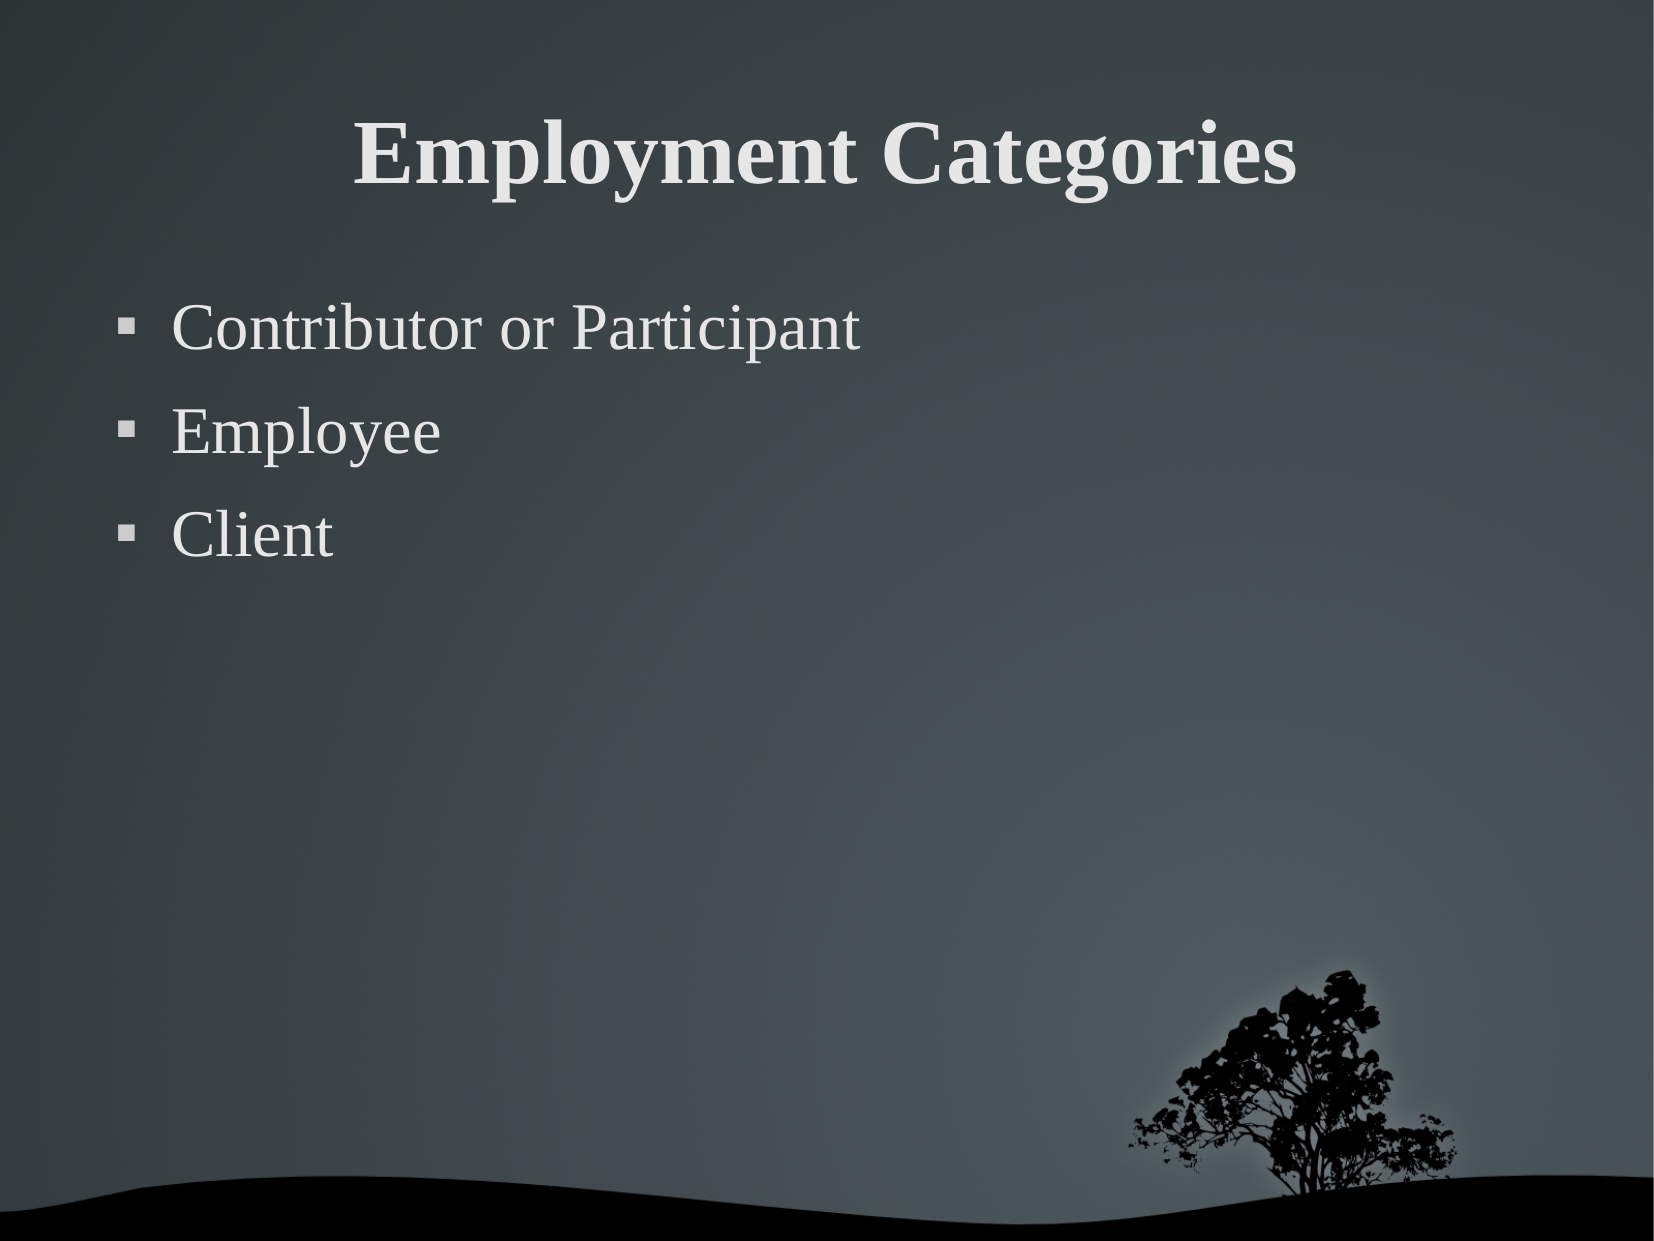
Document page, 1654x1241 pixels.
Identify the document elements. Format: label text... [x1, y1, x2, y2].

picture [0, 0, 1654, 1241]
title Employment Categories [82, 49, 1571, 257]
list Contributor or Participant Employee Client [82, 290, 1571, 1109]
